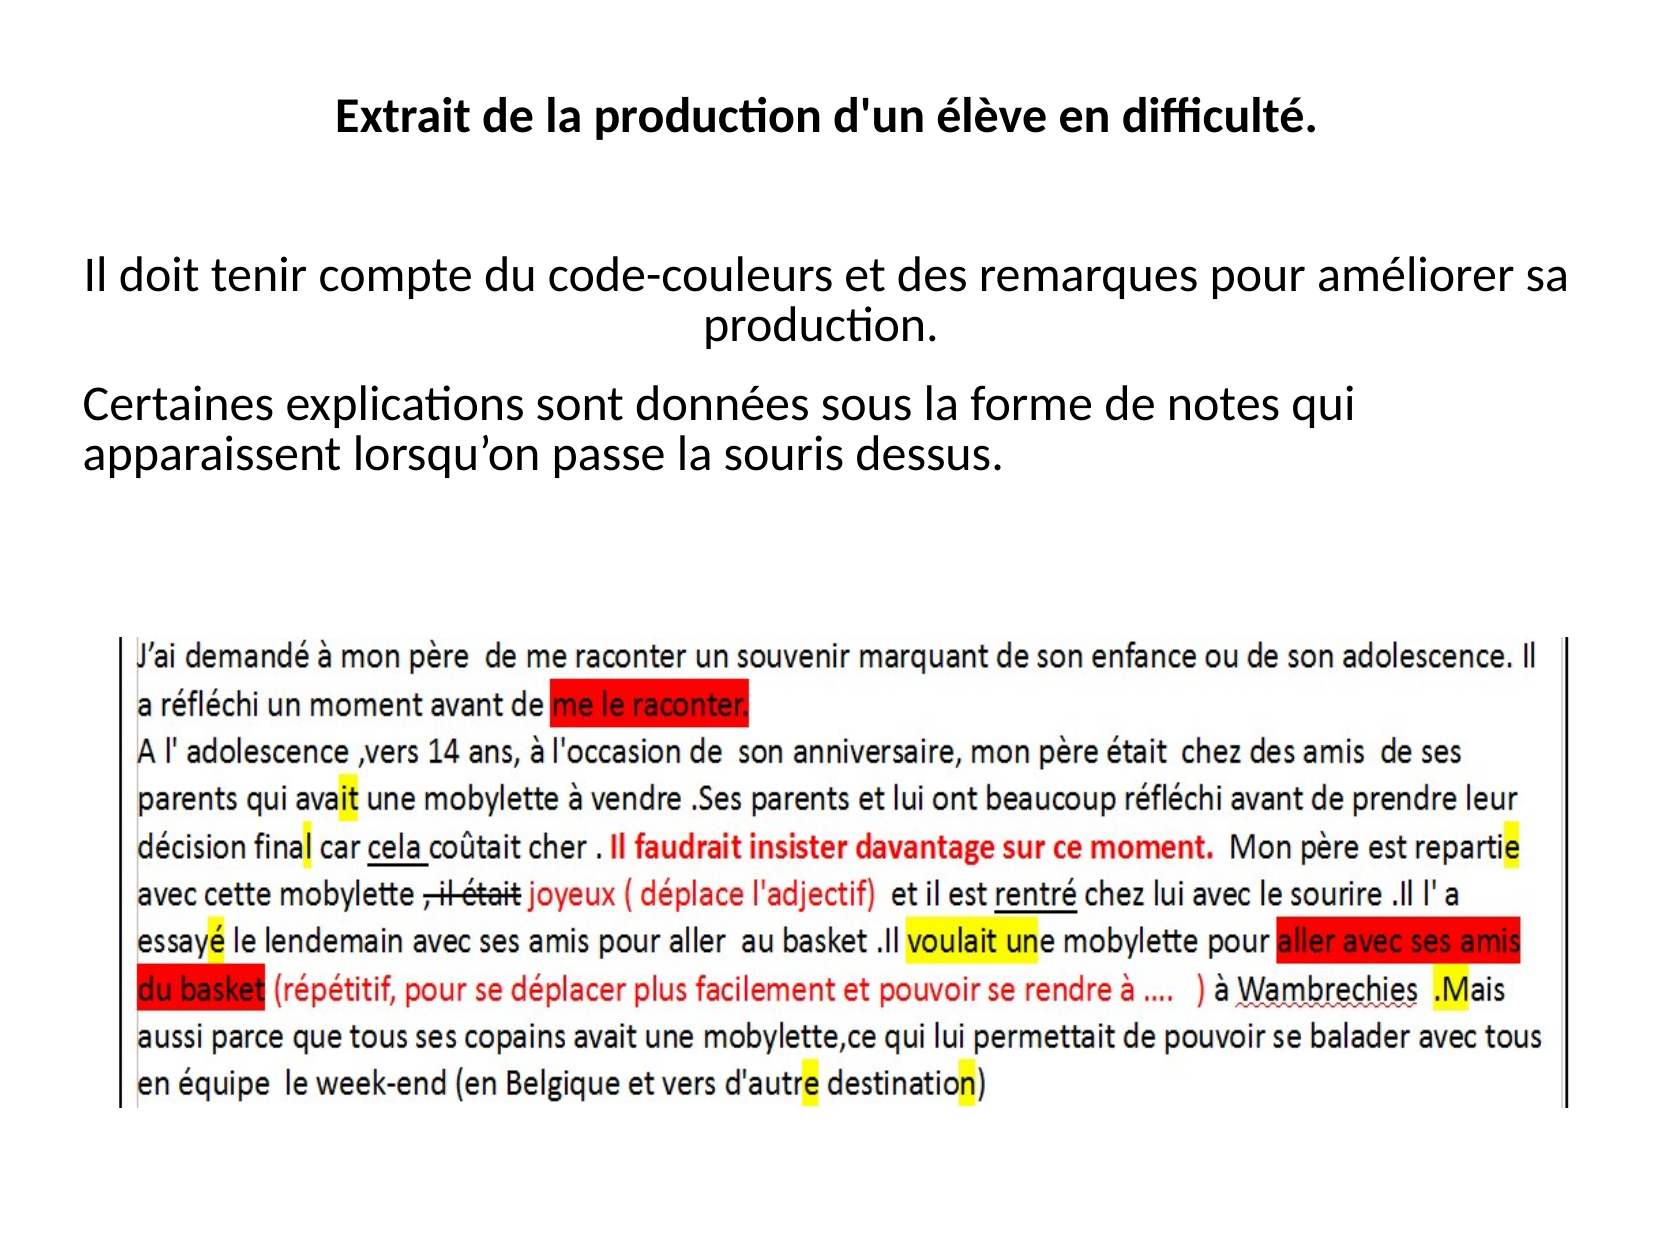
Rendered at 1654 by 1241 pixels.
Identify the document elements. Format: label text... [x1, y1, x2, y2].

list Extrait de la production d'un élève en difficulté. Il doit tenir compte du code-couleurs et des remarques pour améliorer sa production. Certaines explications sont données sous la forme de notes qui apparaissent lorsqu’on passe la souris dessus. [82, 94, 1571, 550]
picture [118, 637, 1571, 1109]
